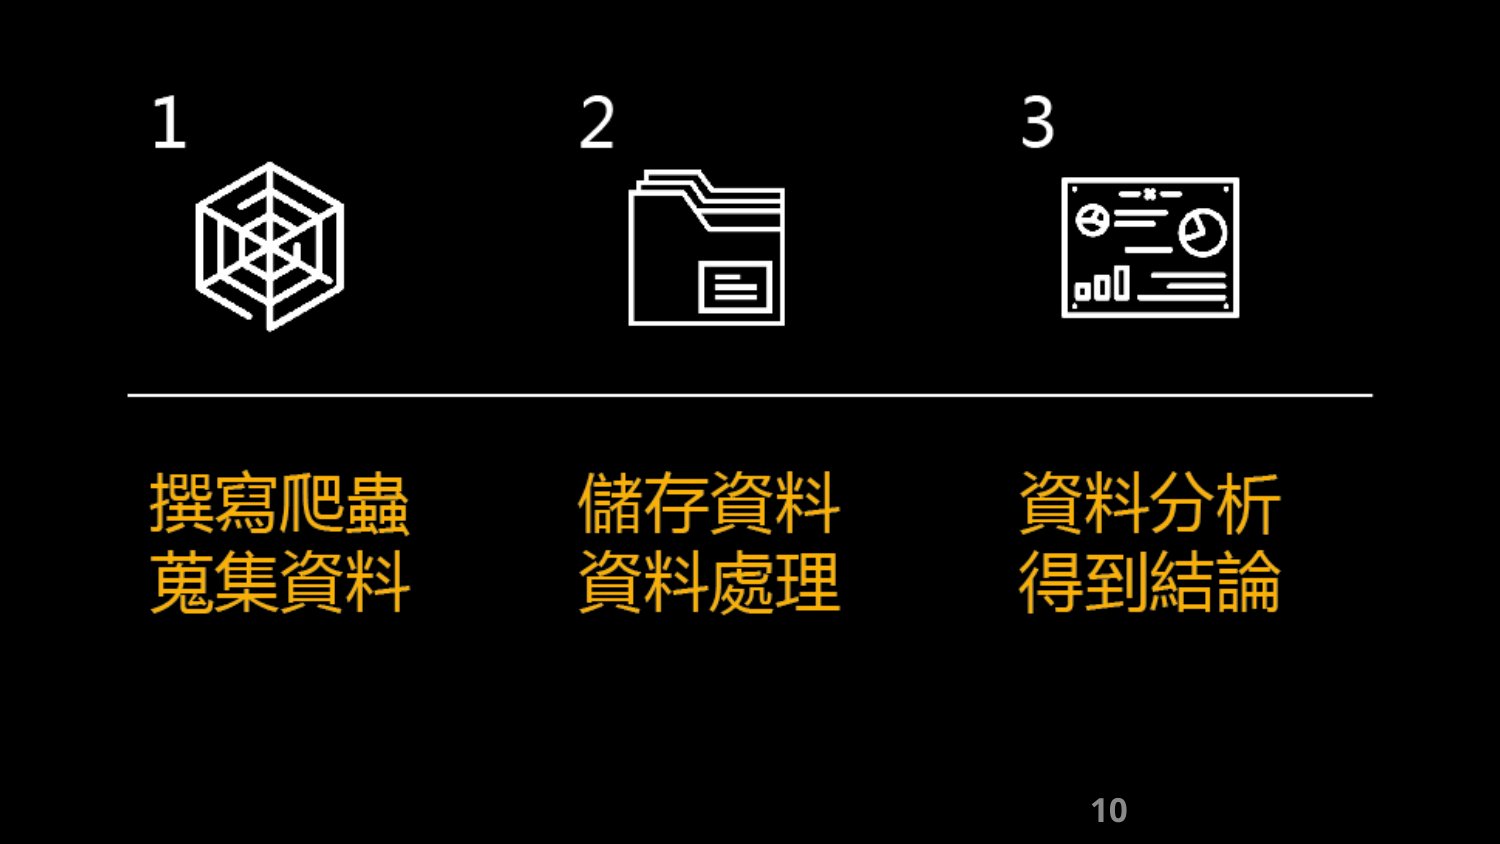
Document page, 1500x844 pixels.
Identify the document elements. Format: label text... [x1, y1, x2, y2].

text_box 10 [1074, 782, 1426, 827]
picture [100, 0, 1402, 844]
